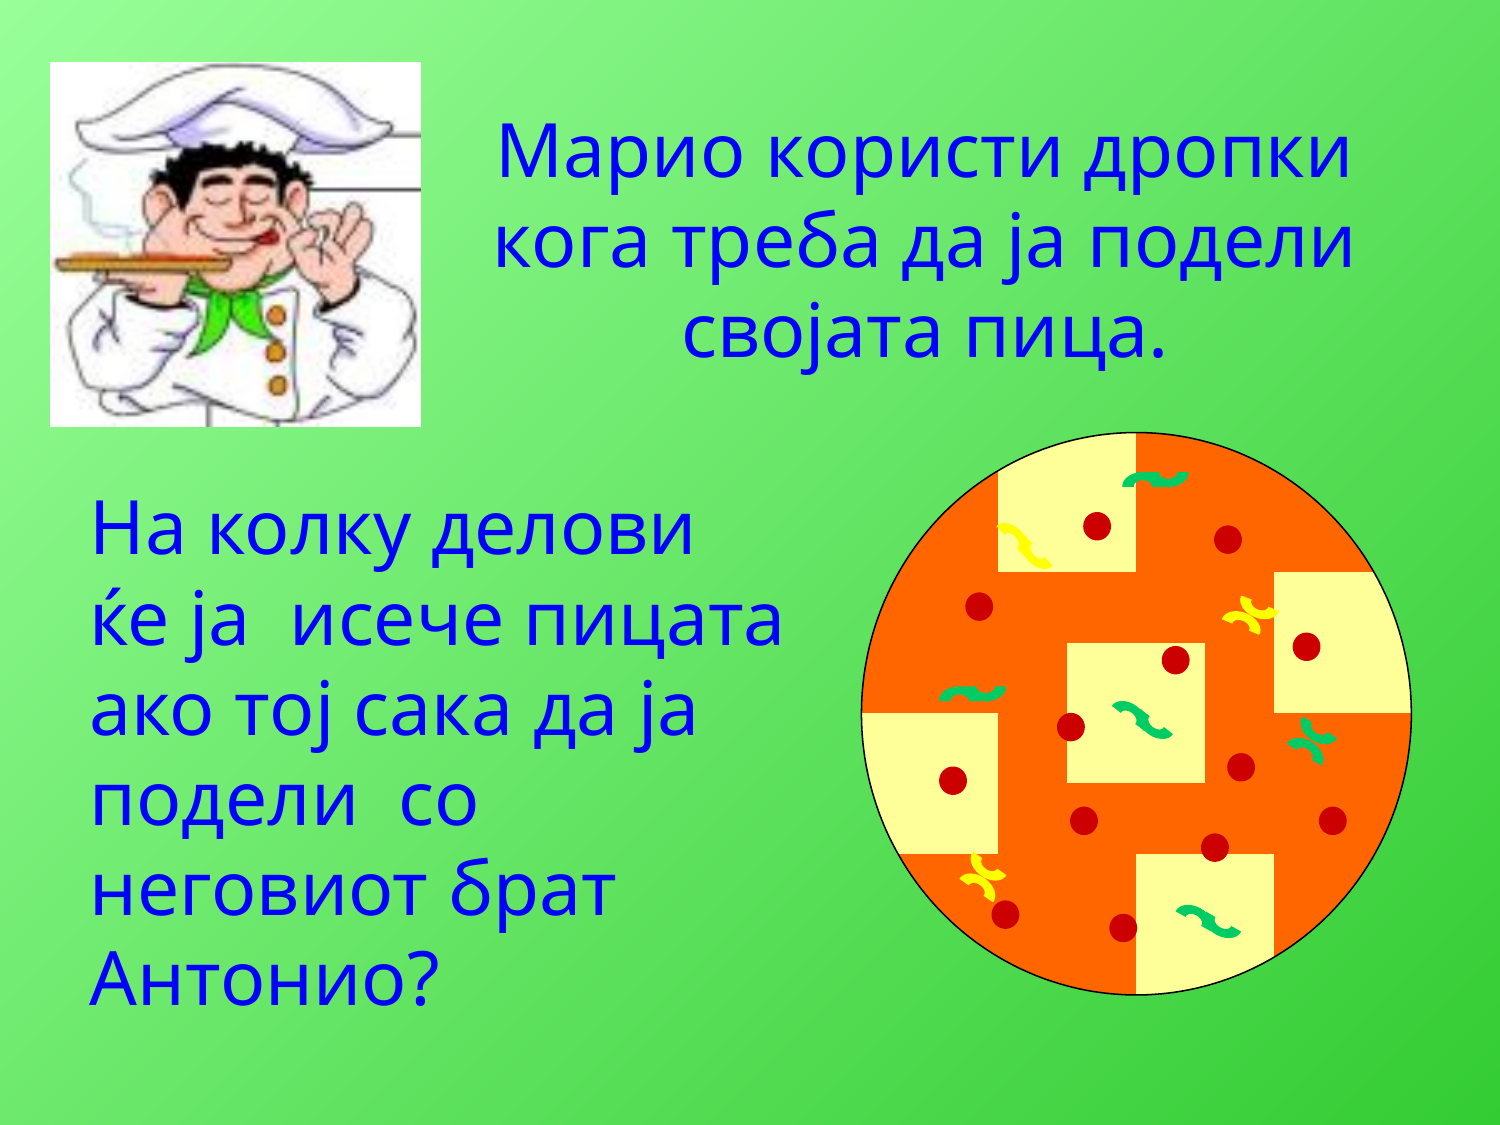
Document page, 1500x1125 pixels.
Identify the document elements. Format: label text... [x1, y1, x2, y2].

text_box [861, 432, 1412, 995]
text_box На колку делови ќе ја исече пицата ако тој сака да ја подели со неговиот брат Антонио? [75, 472, 827, 1028]
picture [50, 62, 421, 427]
title Марио користи дропки кога треба да ја подели својата пица. [424, 50, 1425, 426]
